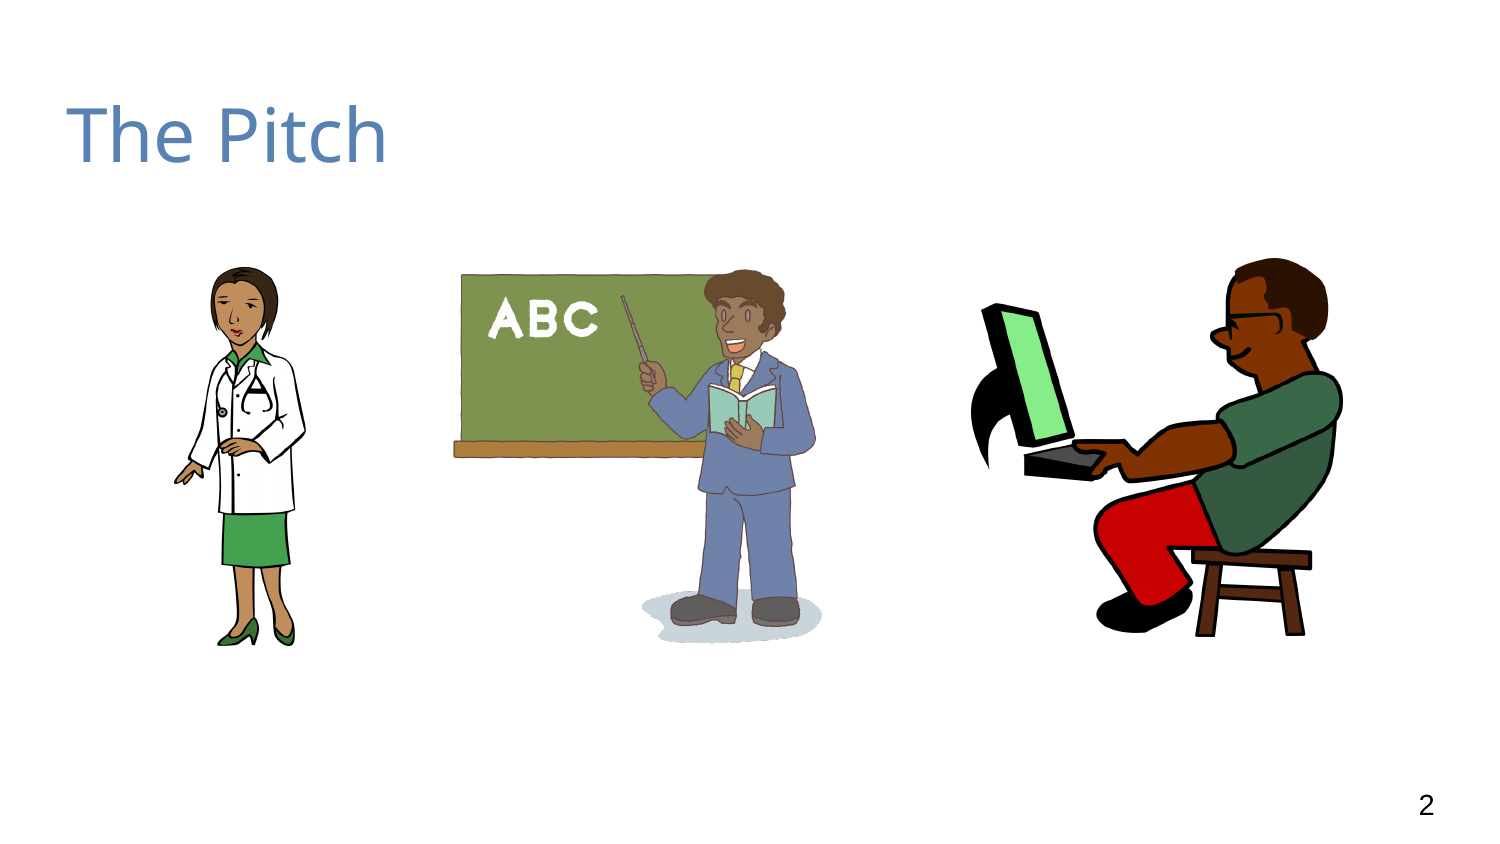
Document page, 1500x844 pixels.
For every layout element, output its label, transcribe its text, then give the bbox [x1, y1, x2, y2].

picture [971, 258, 1343, 637]
title The Pitch [51, 72, 1449, 167]
picture [452, 267, 824, 646]
picture [174, 267, 306, 646]
